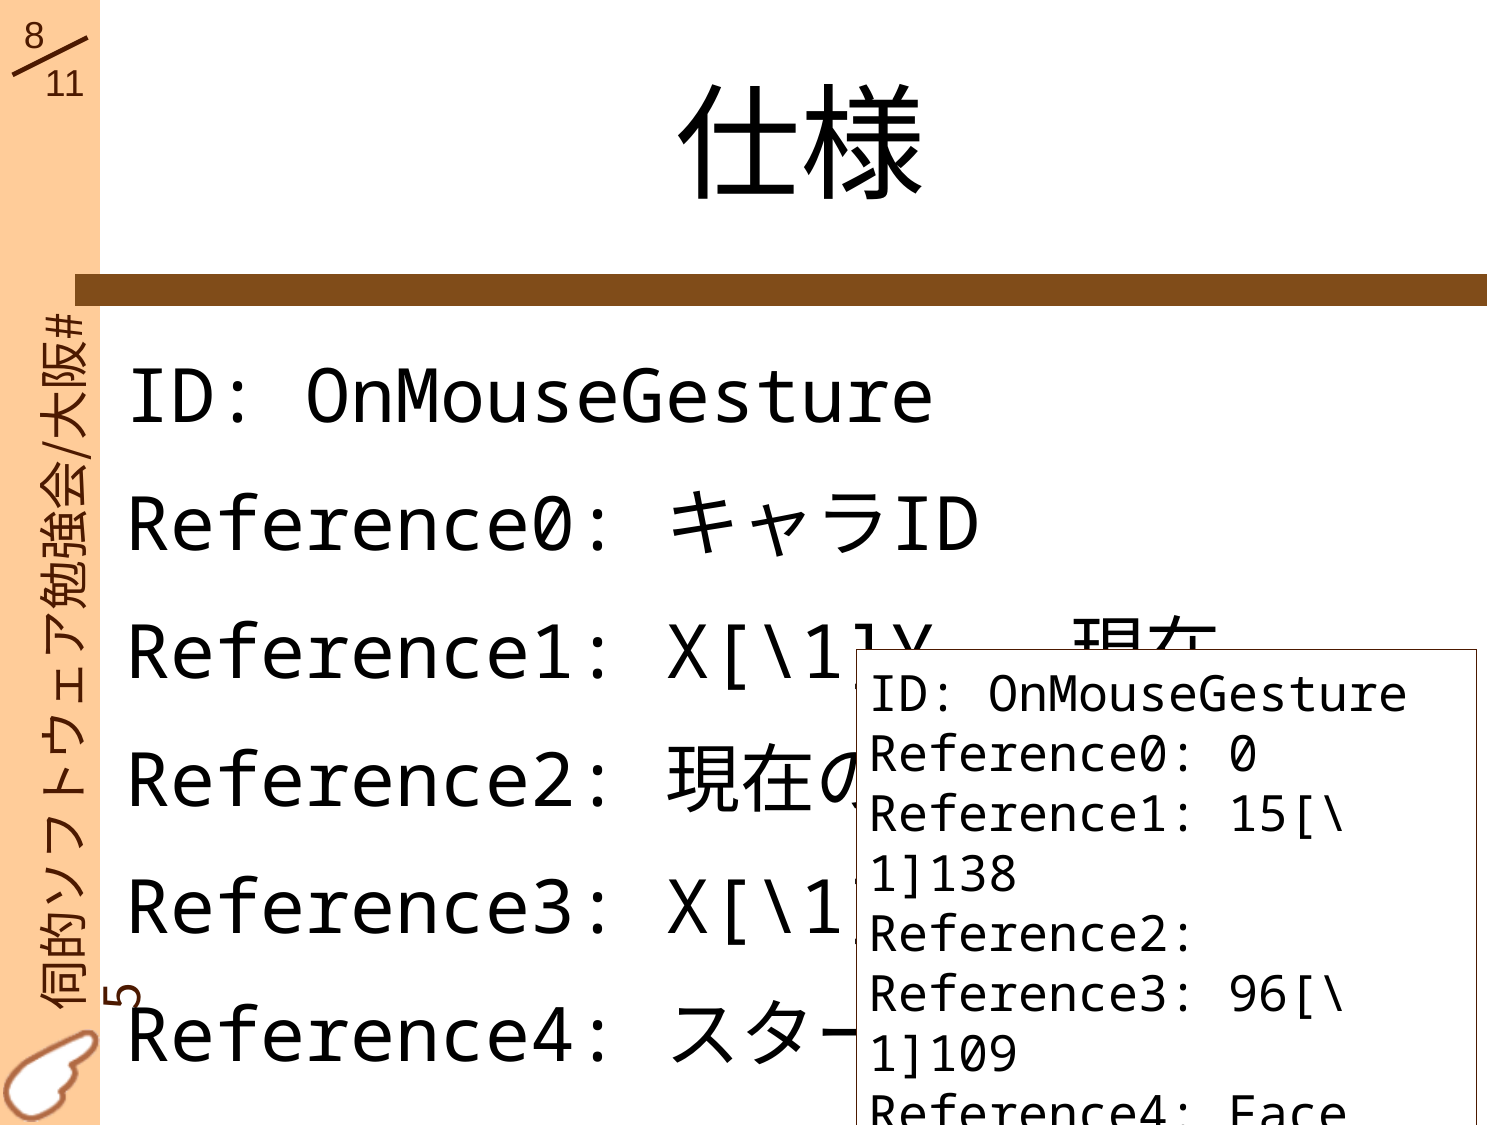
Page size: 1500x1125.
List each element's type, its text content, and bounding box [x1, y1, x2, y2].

subtitle ID: OnMouseGesture Reference0: キャラID Reference1: X[\1]Y - 現在 Reference2: 現在の当り判定 Reference3: X[\1]Y - スタート Reference4: スタートの当り判定 Reference5: 動き/end [125, 342, 1476, 1083]
text_box ID: OnMouseGesture Reference0: 0 Reference1: 15[\1]138 Reference2: Reference3: 96[\1]109 Reference4: Face Reference5: circle.ccw [856, 649, 1477, 1094]
title 仕様 [125, 17, 1476, 254]
picture [3, 1029, 100, 1122]
